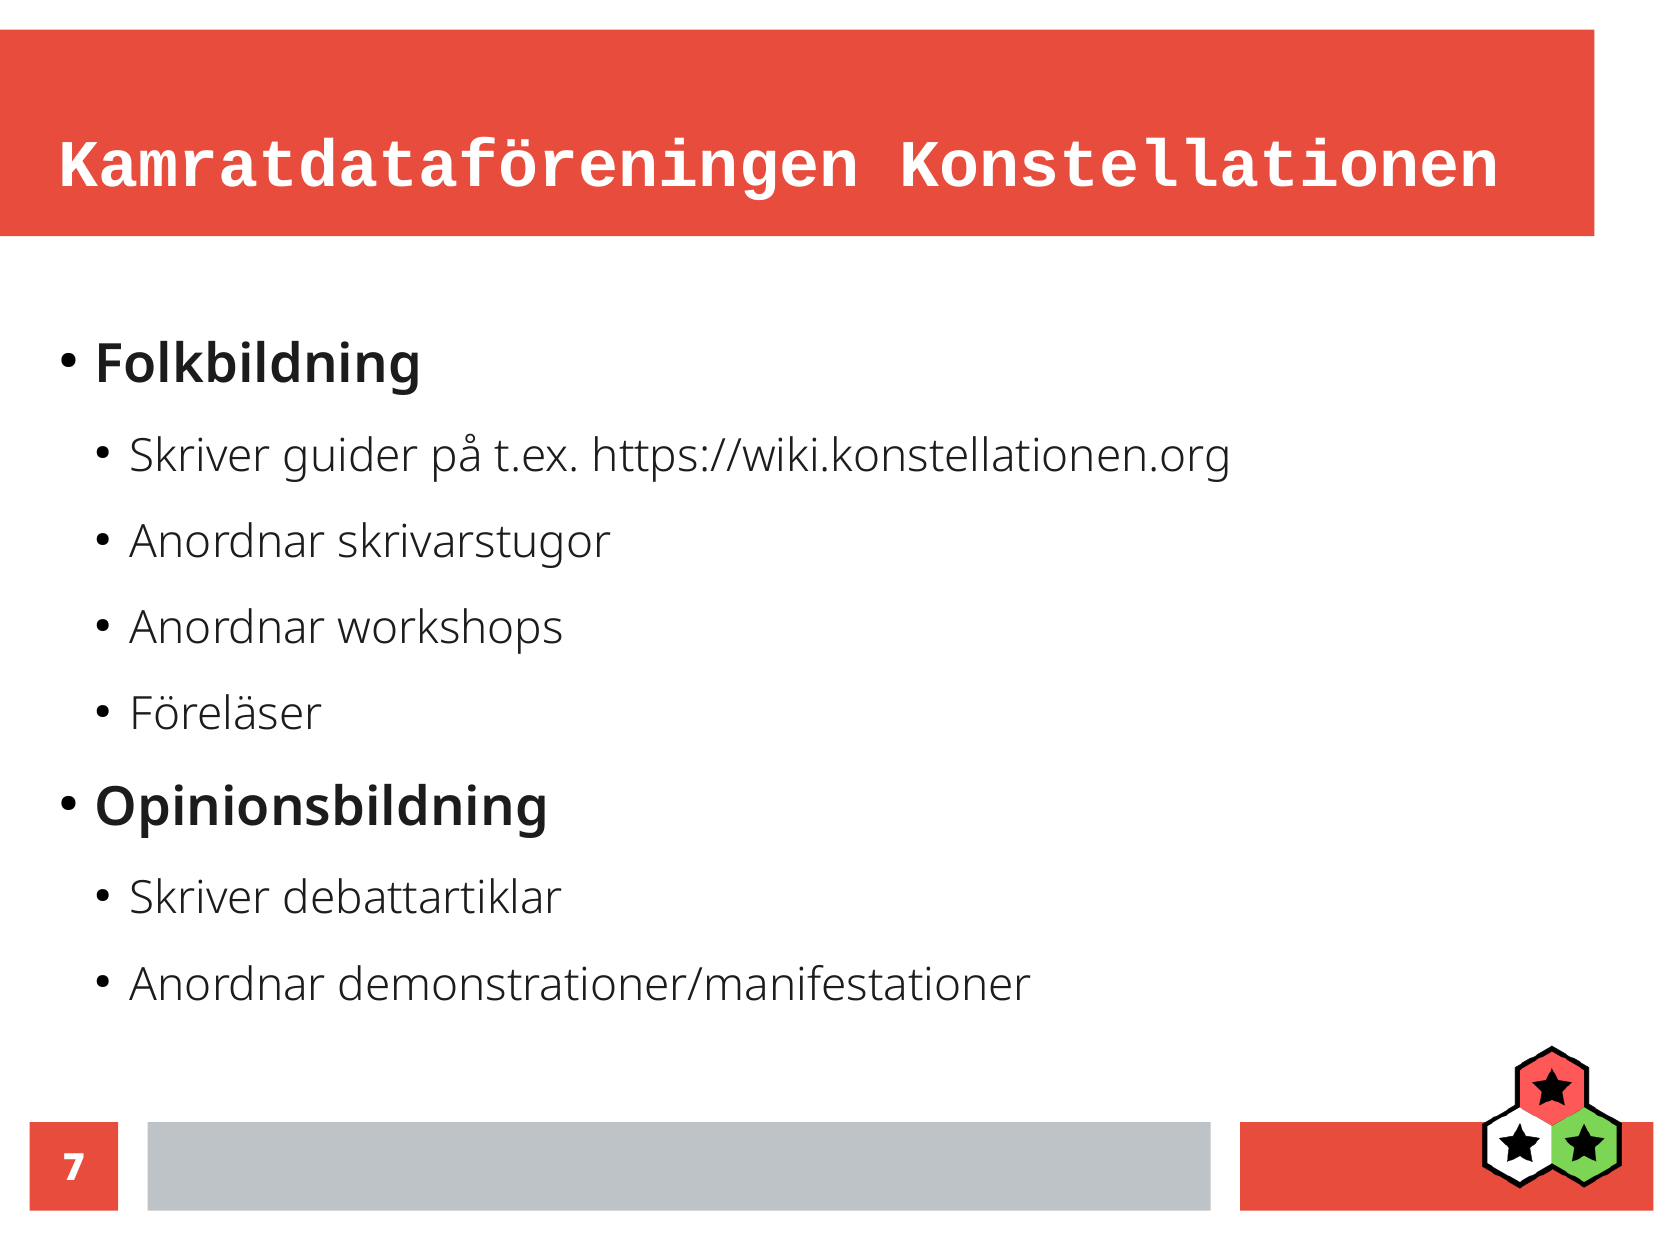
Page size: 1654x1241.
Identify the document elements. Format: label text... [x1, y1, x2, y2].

picture [1463, 1028, 1640, 1205]
title Kamratdataföreningen Konstellationen [59, 59, 1595, 207]
list Folkbildning Skriver guider på t.ex. https://wiki.konstellationen.org Anordnar skrivarstugor Anordnar workshops Föreläser Opinionsbildning Skriver debattartiklar Anordnar demonstrationer/manifestationer [59, 324, 1565, 1093]
